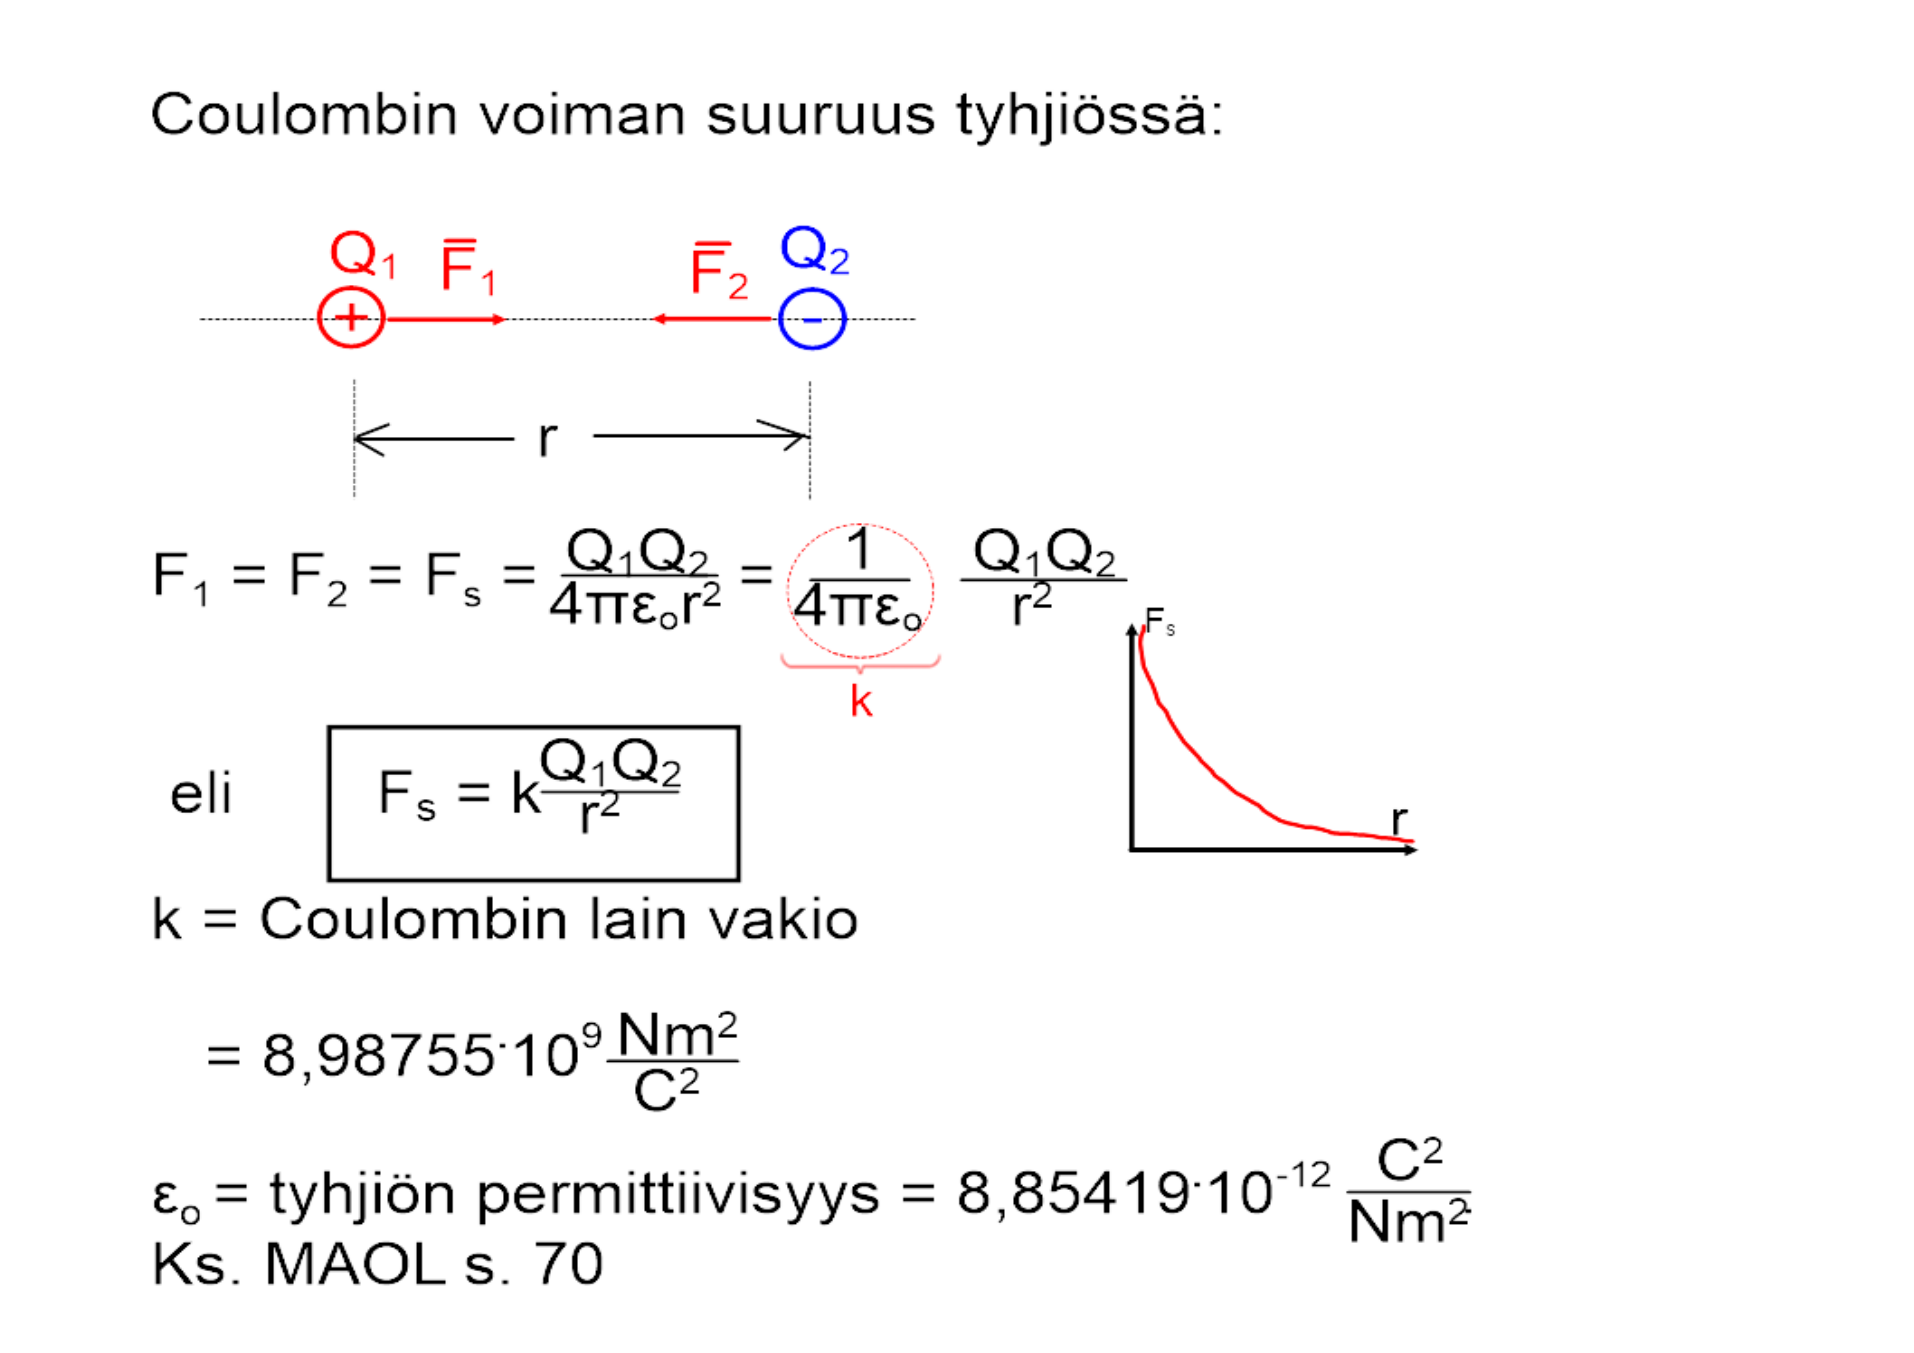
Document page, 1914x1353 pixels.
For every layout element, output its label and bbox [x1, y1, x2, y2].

picture [95, 48, 1600, 1314]
